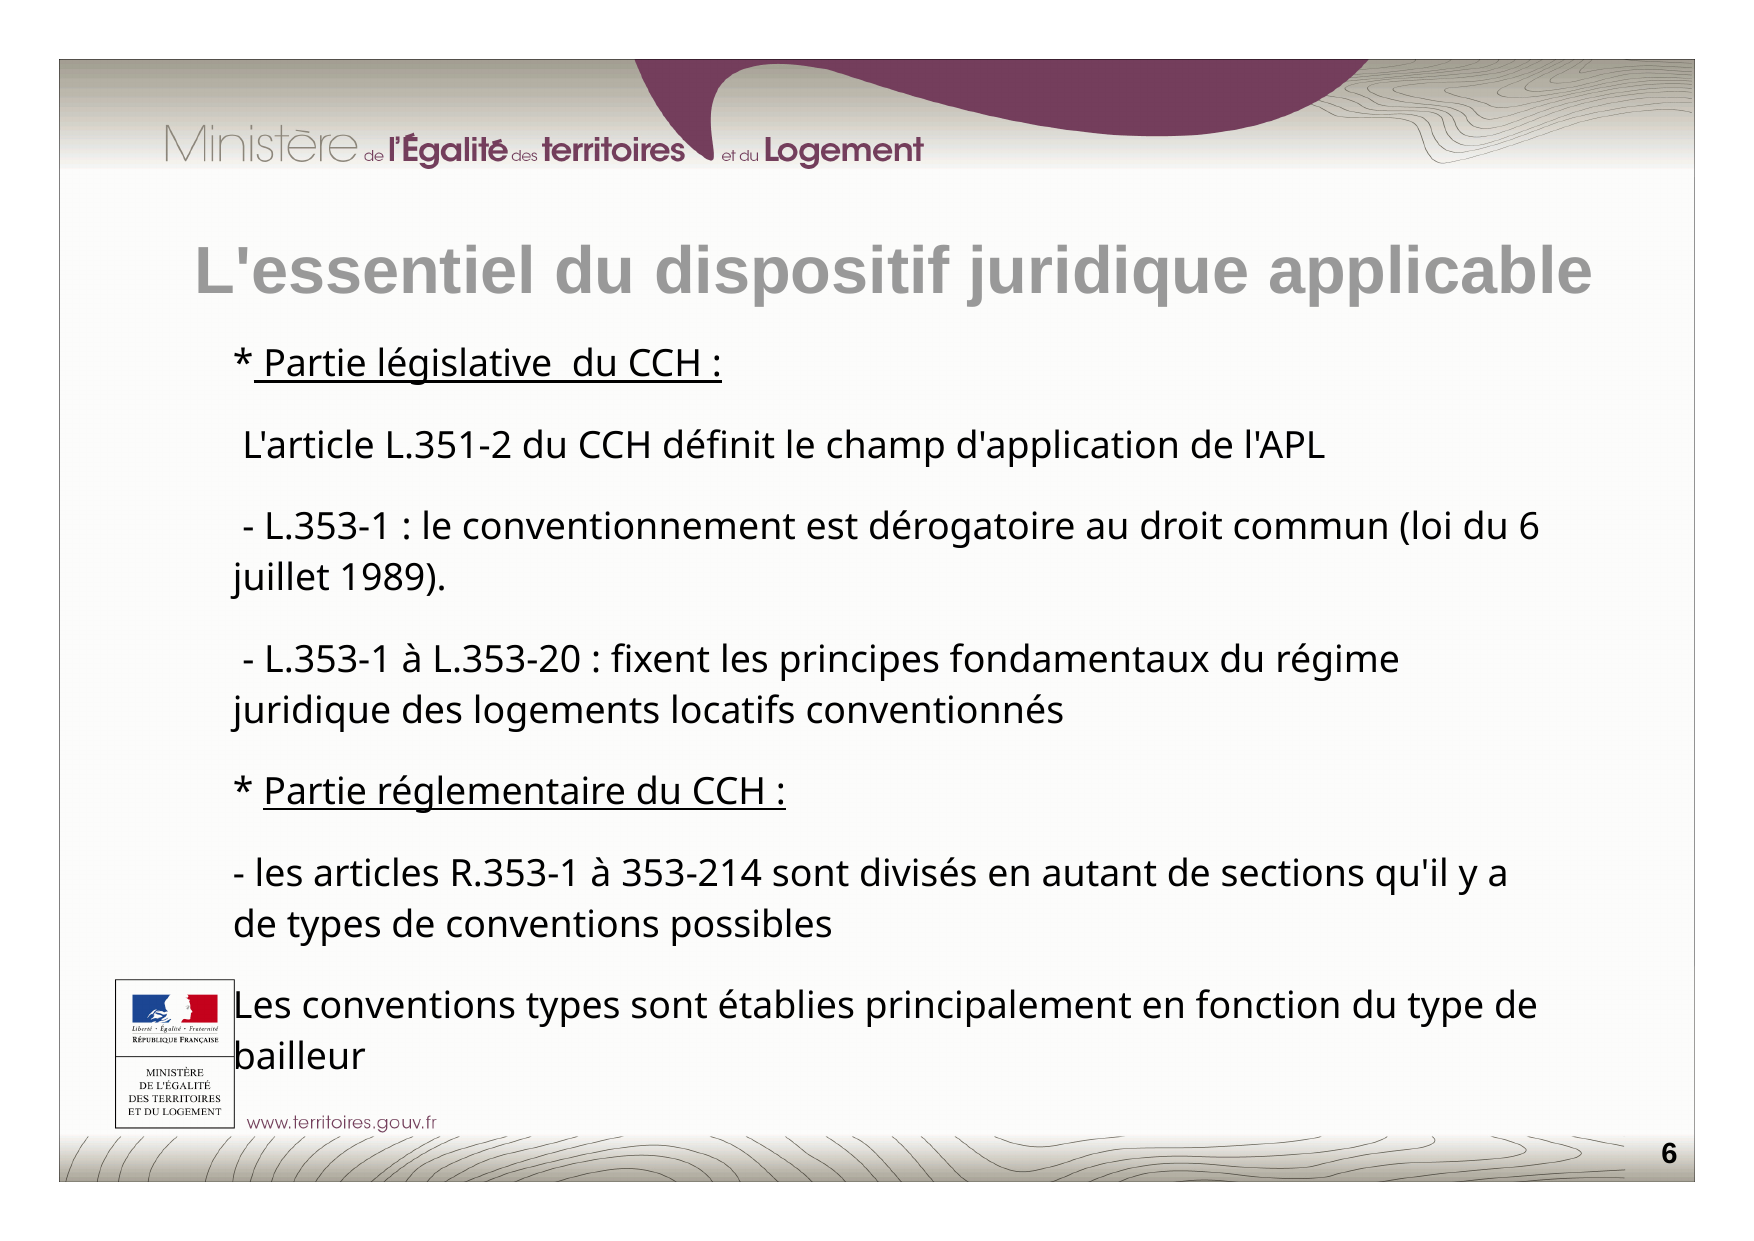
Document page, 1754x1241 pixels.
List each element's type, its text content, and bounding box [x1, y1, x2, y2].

title L'essentiel du dispositif juridique applicable [158, 176, 1632, 364]
list * Partie législative du CCH : L'article L.351-2 du CCH définit le champ d'application de l'APL - L.353-1 : le conventionnement est dérogatoire au droit commun (loi du 6 juillet 1989). - L.353-1 à L.353-20 : fixent les principes fondamentaux du régime juridique des logements locatifs conventionnés * Partie réglementaire du CCH : - les articles R.353-1 à 353-214 sont divisés en autant de sections qu'il y a de types de conventions possibles Les conventions types sont établies principalement en fonction du type de bailleur [232, 336, 1548, 1219]
picture [59, 59, 1695, 1182]
